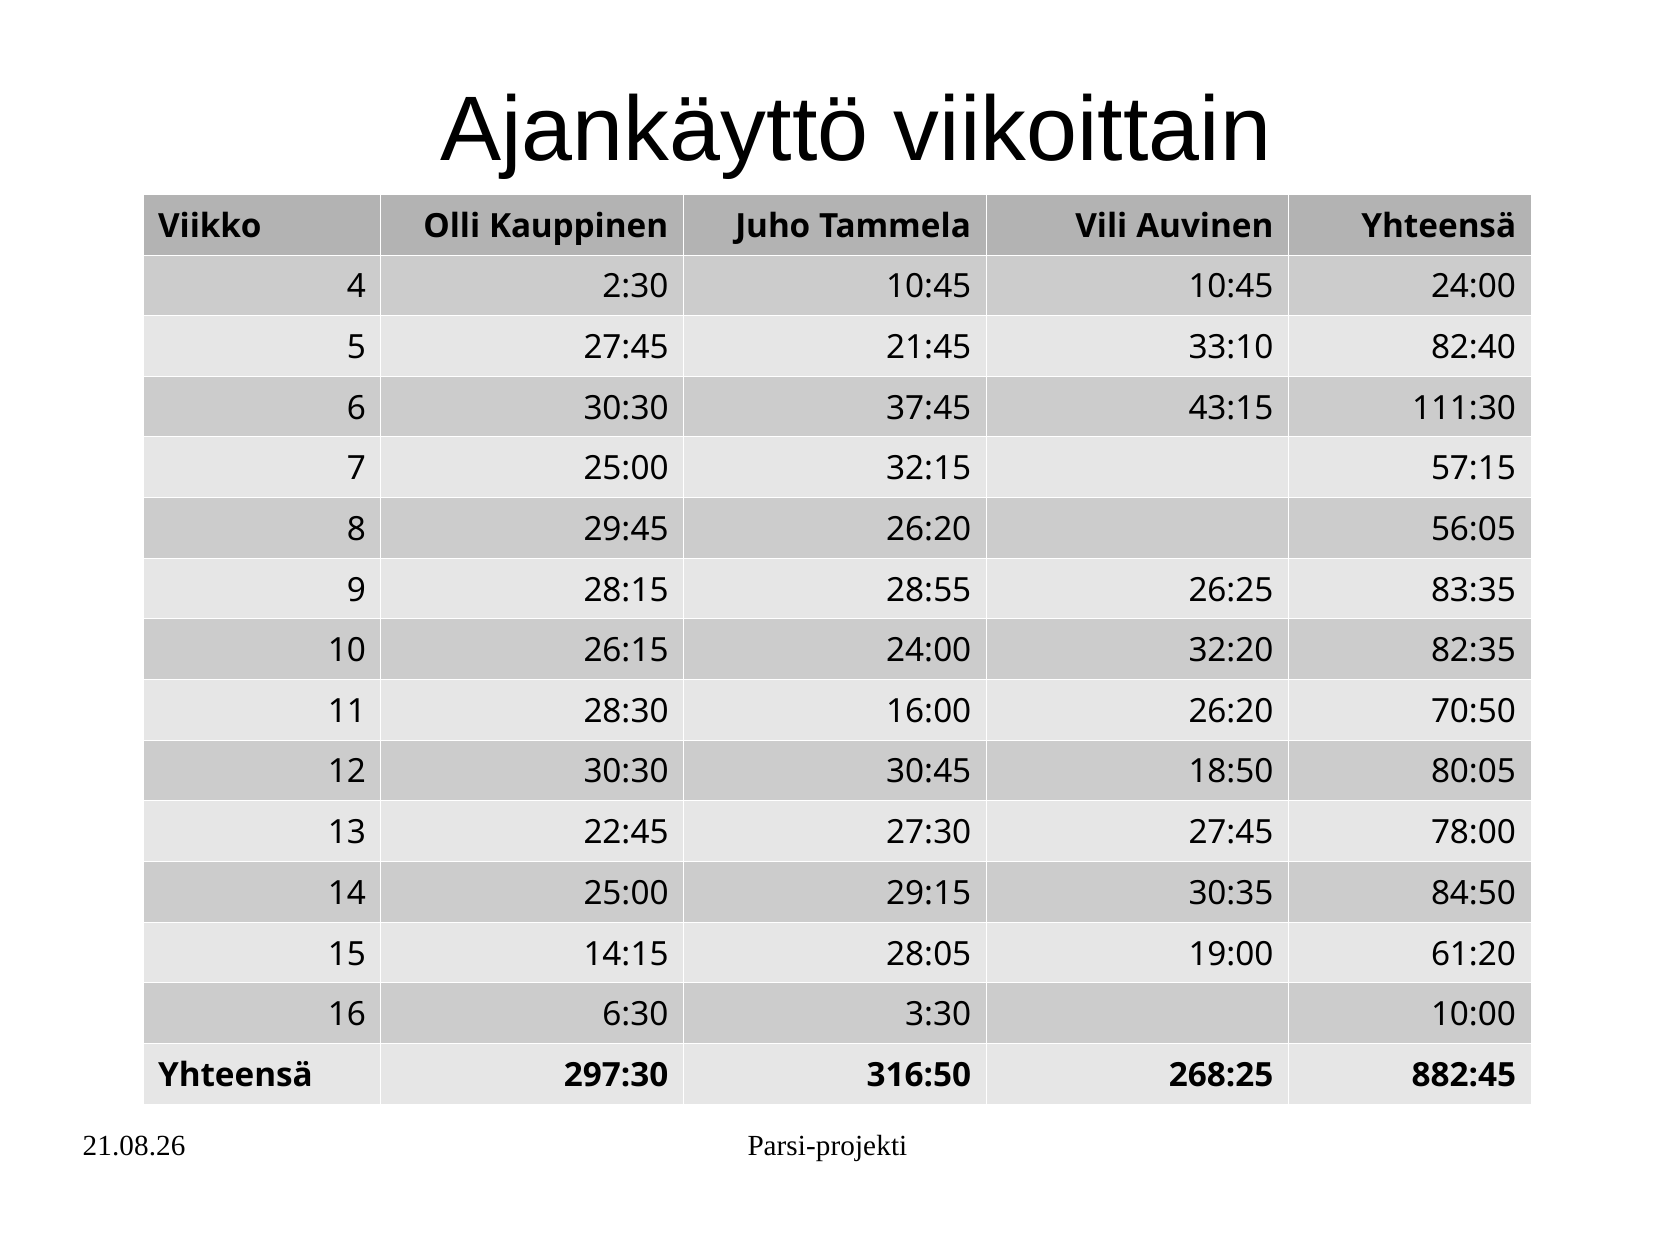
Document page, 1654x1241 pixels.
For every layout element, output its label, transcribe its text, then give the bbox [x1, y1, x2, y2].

table_cell 32:15 [684, 437, 986, 497]
table_cell 30:30 [381, 377, 683, 436]
table_cell 56:05 [1289, 498, 1531, 558]
table_cell 6:30 [381, 983, 683, 1043]
table_cell 24:00 [684, 619, 986, 679]
table_cell 9 [144, 559, 380, 618]
table_cell 19:00 [987, 923, 1288, 982]
table_cell 78:00 [1289, 801, 1531, 861]
table_header Viikko [144, 195, 380, 255]
table_cell 26:15 [381, 619, 683, 679]
table_cell 28:55 [684, 559, 986, 618]
table_cell 32:20 [987, 619, 1288, 679]
table_cell 8 [144, 498, 380, 558]
table_cell 16 [144, 983, 380, 1043]
table_cell [987, 437, 1288, 497]
table_cell 10:00 [1289, 983, 1531, 1043]
table_cell 297:30 [381, 1044, 683, 1104]
table_cell 29:15 [684, 862, 986, 922]
table_cell 21:45 [684, 316, 986, 376]
table_cell 18:50 [987, 741, 1288, 800]
table_cell 14 [144, 862, 380, 922]
table_cell 30:35 [987, 862, 1288, 922]
table_cell [987, 983, 1288, 1043]
table_cell 82:35 [1289, 619, 1531, 679]
table_cell 30:45 [684, 741, 986, 800]
table_cell 26:25 [987, 559, 1288, 618]
table_cell 43:15 [987, 377, 1288, 436]
table_cell 61:20 [1289, 923, 1531, 982]
table_cell 3:30 [684, 983, 986, 1043]
table_cell 33:10 [987, 316, 1288, 376]
table_cell 316:50 [684, 1044, 986, 1104]
table_cell 16:00 [684, 680, 986, 740]
table_cell 29:45 [381, 498, 683, 558]
table_cell 84:50 [1289, 862, 1531, 922]
table_cell 7 [144, 437, 380, 497]
table_cell 882:45 [1289, 1044, 1531, 1104]
table_cell 22:45 [381, 801, 683, 861]
table_cell 80:05 [1289, 741, 1531, 800]
title Ajankäyttö viikoittain [112, 32, 1601, 226]
table_cell 10:45 [684, 256, 986, 315]
table_cell 27:45 [987, 801, 1288, 861]
table_cell 25:00 [381, 862, 683, 922]
table_cell 15 [144, 923, 380, 982]
table_cell 5 [144, 316, 380, 376]
table_cell 83:35 [1289, 559, 1531, 618]
table_cell 70:50 [1289, 680, 1531, 740]
table_cell 28:15 [381, 559, 683, 618]
table_header Juho Tammela [684, 195, 986, 255]
table_cell 111:30 [1289, 377, 1531, 436]
table_header Yhteensä [1289, 195, 1531, 255]
table_header Olli Kauppinen [381, 195, 683, 255]
table_cell 24:00 [1289, 256, 1531, 315]
table_cell 37:45 [684, 377, 986, 436]
table_cell 268:25 [987, 1044, 1288, 1104]
table_cell 2:30 [381, 256, 683, 315]
table_cell 82:40 [1289, 316, 1531, 376]
table_cell 11 [144, 680, 380, 740]
table_cell 6 [144, 377, 380, 436]
table_cell 27:30 [684, 801, 986, 861]
table_cell 26:20 [987, 680, 1288, 740]
table_cell 28:05 [684, 923, 986, 982]
table_cell 25:00 [381, 437, 683, 497]
table_cell 10 [144, 619, 380, 679]
table_cell Yhteensä [144, 1044, 380, 1104]
table_cell 14:15 [381, 923, 683, 982]
table_cell 30:30 [381, 741, 683, 800]
table_cell 28:30 [381, 680, 683, 740]
table_cell 57:15 [1289, 437, 1531, 497]
table_cell 27:45 [381, 316, 683, 376]
table_cell 12 [144, 741, 380, 800]
table_cell [987, 498, 1288, 558]
table_cell 26:20 [684, 498, 986, 558]
table_cell 13 [144, 801, 380, 861]
table_header Vili Auvinen [987, 195, 1288, 255]
table_cell 4 [144, 256, 380, 315]
table_cell 10:45 [987, 256, 1288, 315]
